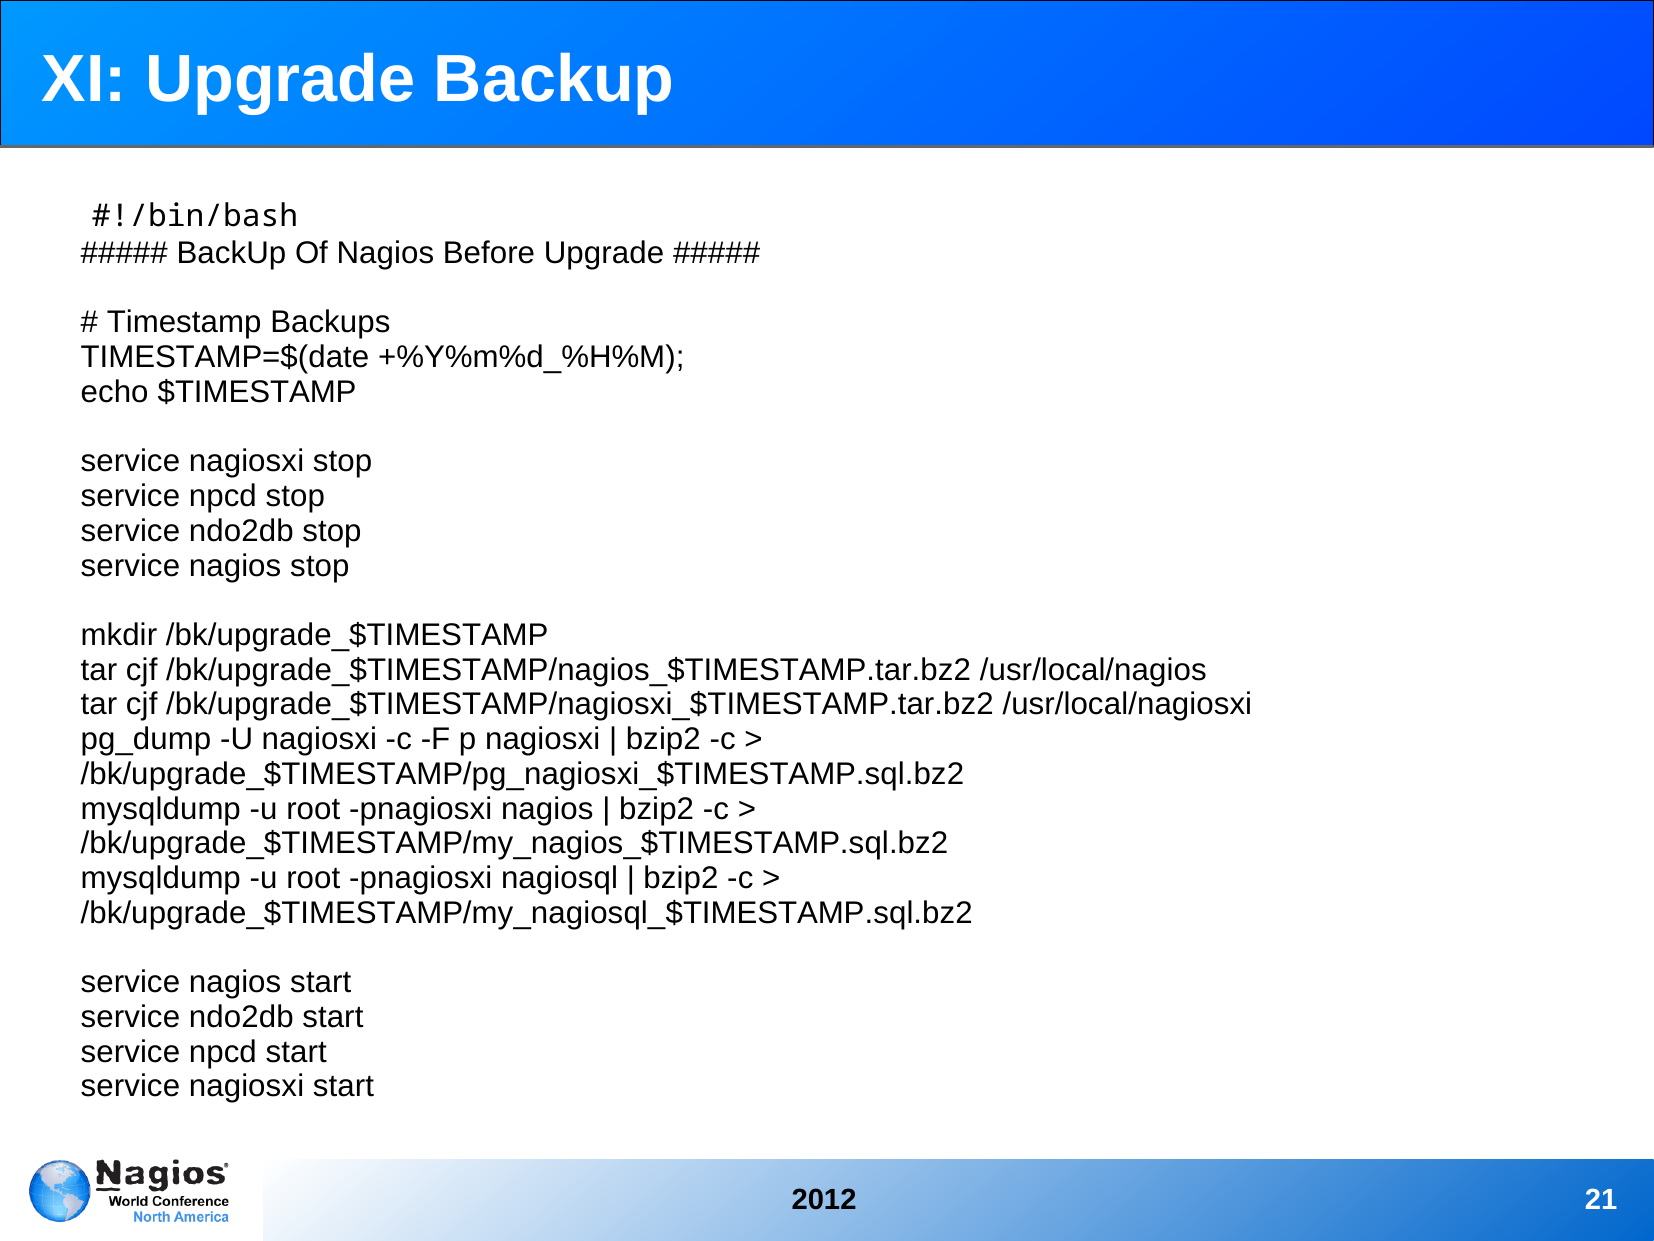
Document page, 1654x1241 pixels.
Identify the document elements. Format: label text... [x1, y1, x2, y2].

picture [29, 1159, 229, 1235]
subtitle #!/bin/bash ##### BackUp Of Nagios Before Upgrade ##### # Timestamp Backups TIMESTAMP=$(date +%Y%m%d_%H%M); echo $TIMESTAMP service nagiosxi stop service npcd stop service ndo2db stop service nagios stop mkdir /bk/upgrade_$TIMESTAMP tar cjf /bk/upgrade_$TIMESTAMP/nagios_$TIMESTAMP.tar.bz2 /usr/local/nagios tar cjf /bk/upgrade_$TIMESTAMP/nagiosxi_$TIMESTAMP.tar.bz2 /usr/local/nagiosxi pg_dump -U nagiosxi -c -F p nagiosxi | bzip2 -c > /bk/upgrade_$TIMESTAMP/pg_nagiosxi_$TIMESTAMP.sql.bz2 mysqldump -u root -pnagiosxi nagios | bzip2 -c > /bk/upgrade_$TIMESTAMP/my_nagios_$TIMESTAMP.sql.bz2 mysqldump -u root -pnagiosxi nagiosql | bzip2 -c > /bk/upgrade_$TIMESTAMP/my_nagiosql_$TIMESTAMP.sql.bz2 service nagios start service ndo2db start service npcd start service nagiosxi start [80, 175, 1569, 1121]
title XI: Upgrade Backup [41, 29, 1248, 127]
